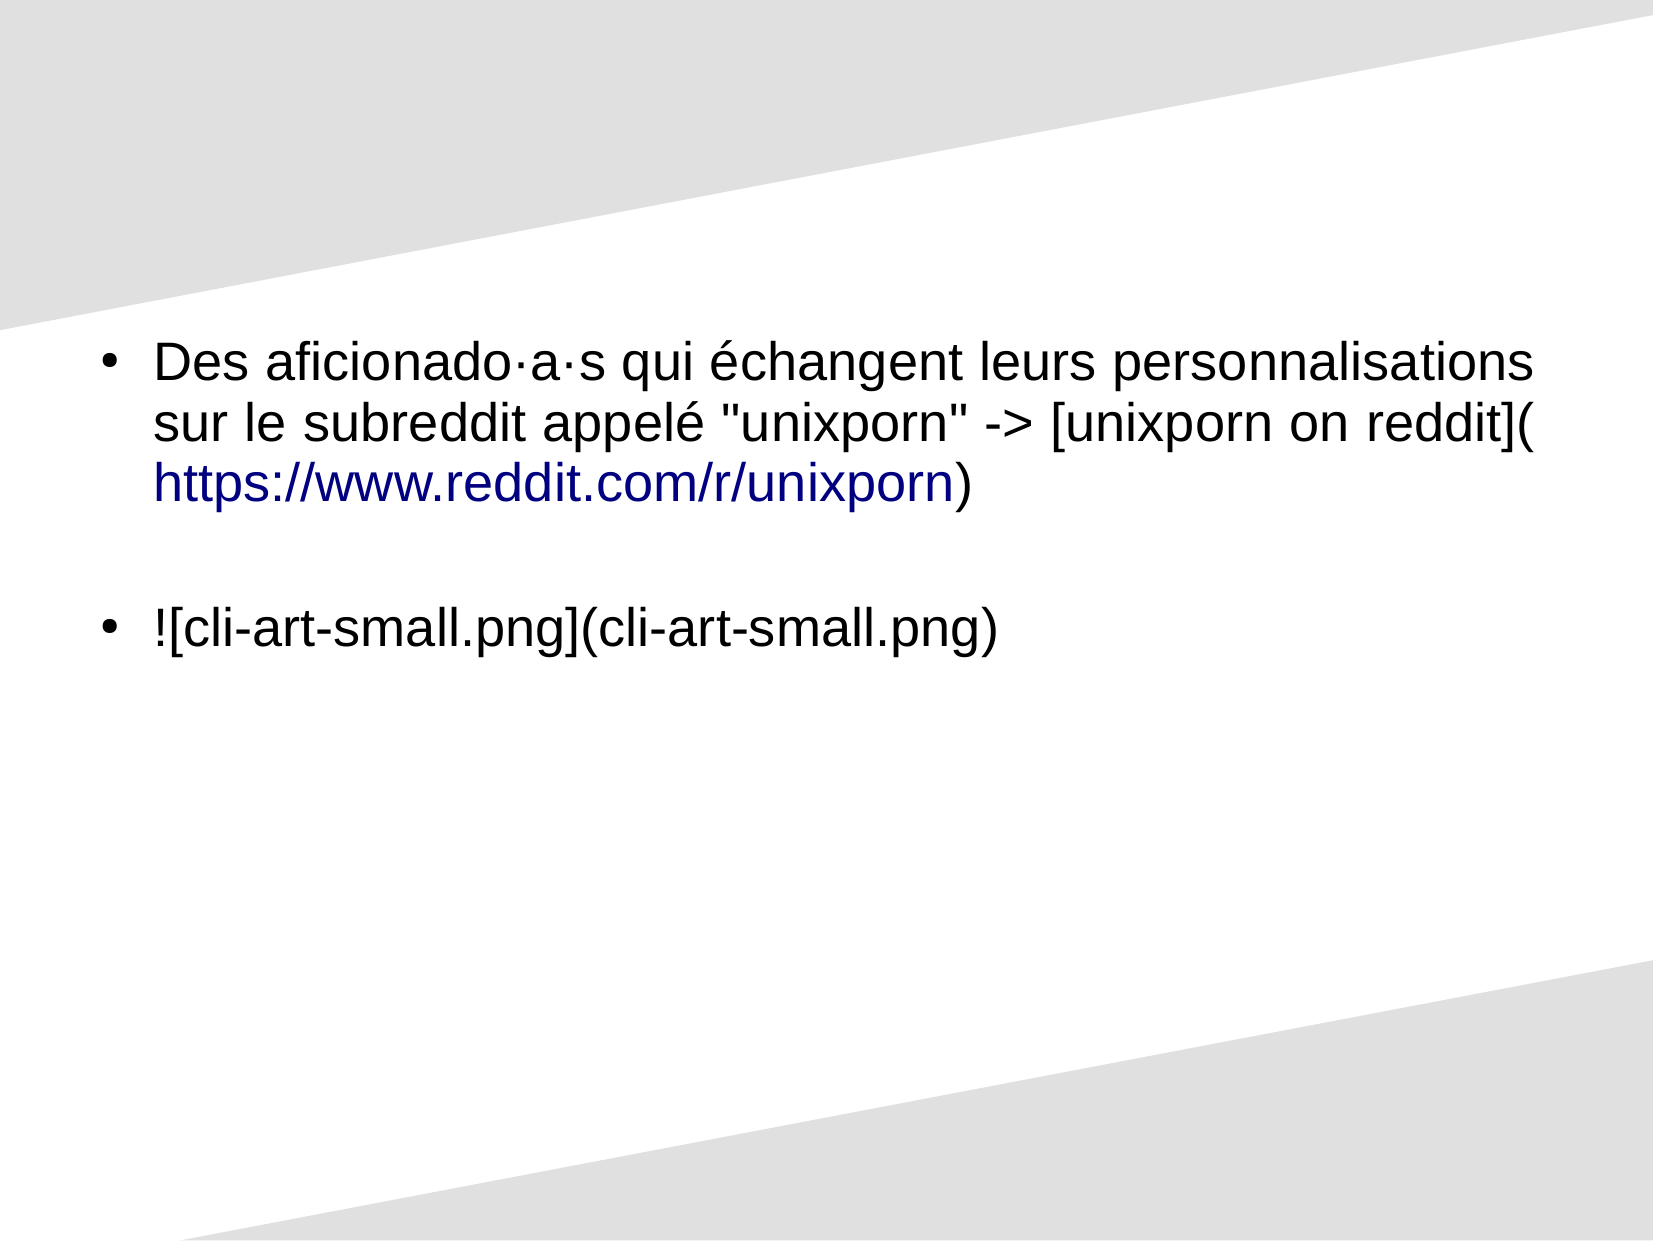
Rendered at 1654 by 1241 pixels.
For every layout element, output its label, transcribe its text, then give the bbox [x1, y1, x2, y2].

list Des aficionado·a·s qui échangent leurs personnalisations sur le subreddit appelé "unixporn" -> [unixporn on reddit](https://www.reddit.com/r/unixporn) ![cli-art-small.png](cli-art-small.png) [82, 331, 1538, 1052]
